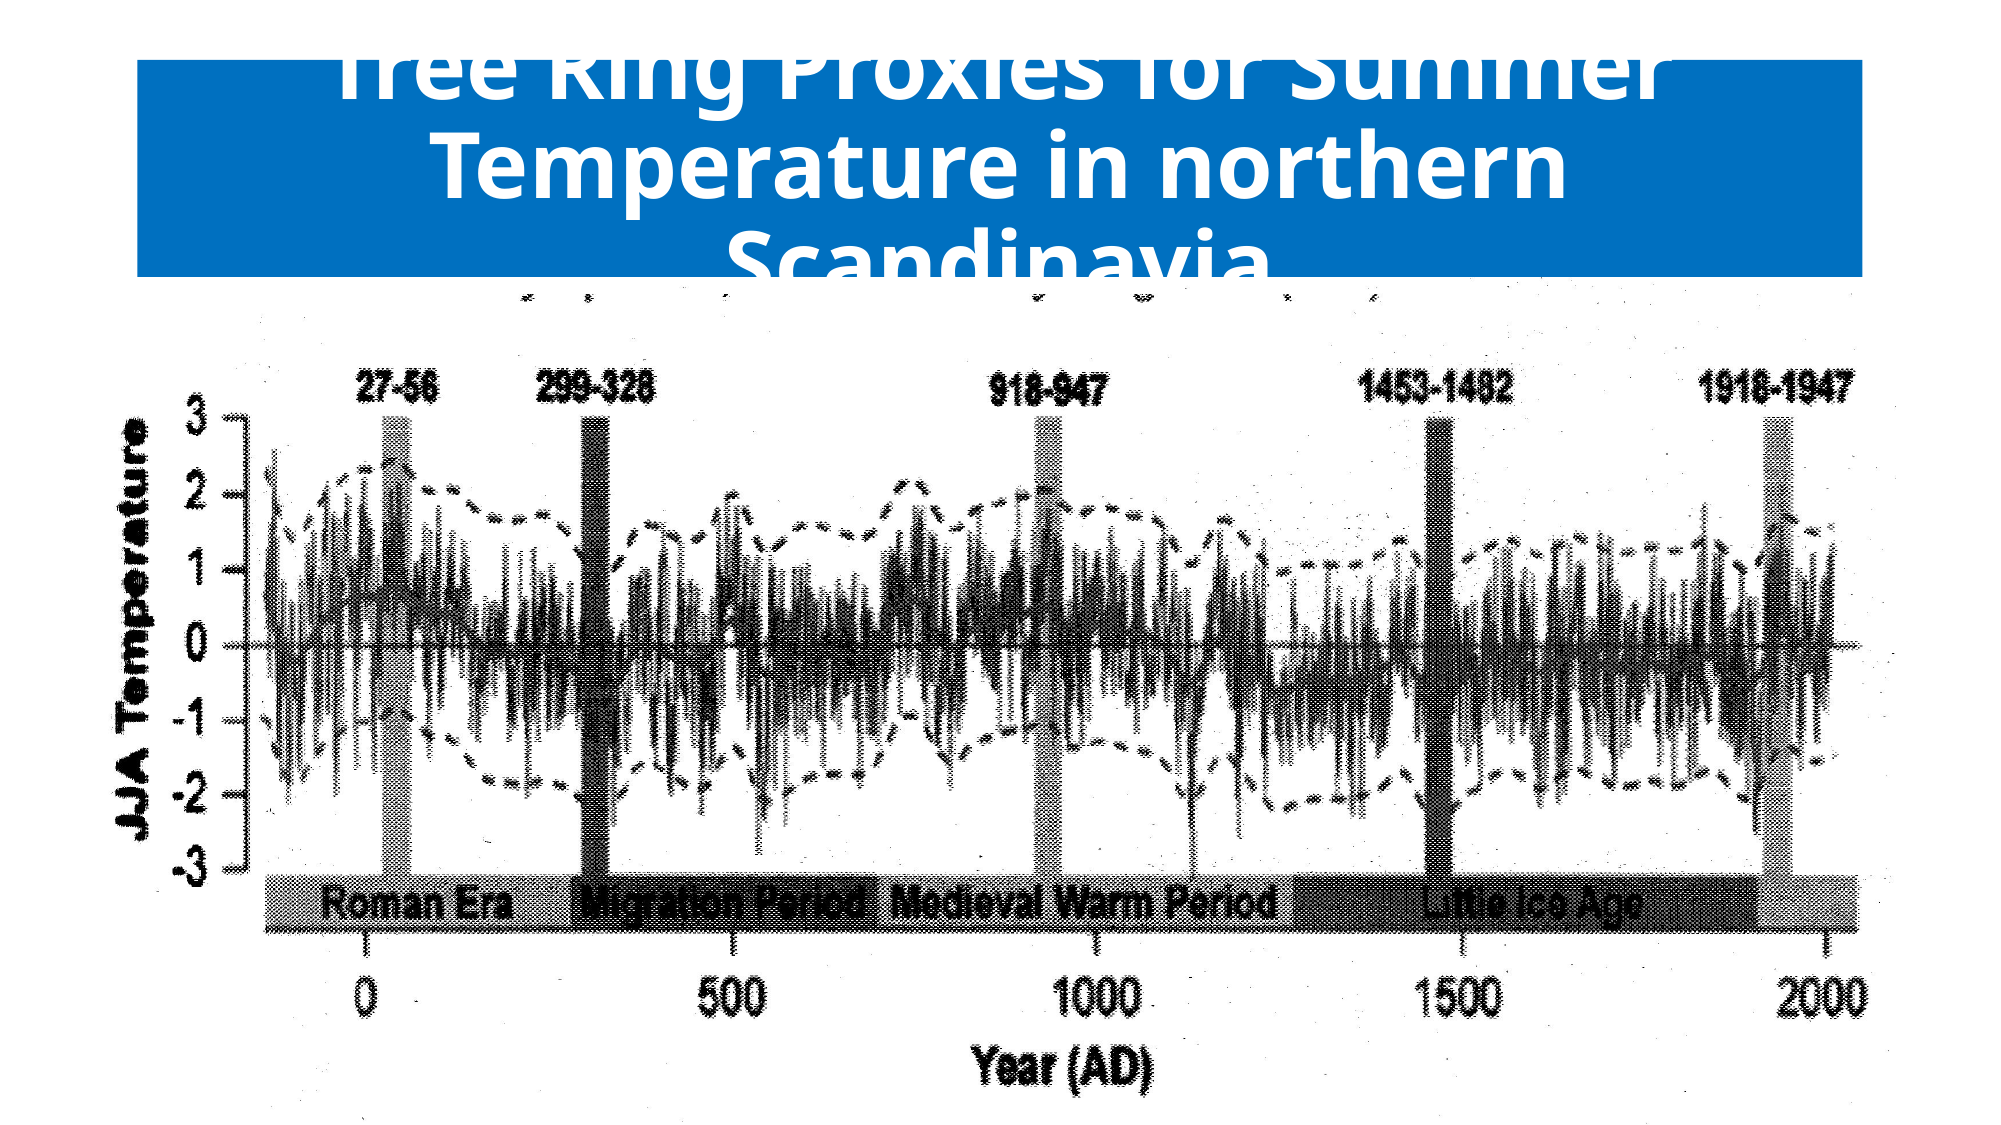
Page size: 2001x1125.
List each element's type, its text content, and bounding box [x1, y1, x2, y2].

picture [90, 277, 1896, 1125]
text_box Tree Ring Proxies for Summer Temperature in northern Scandinavia [137, 59, 1863, 277]
